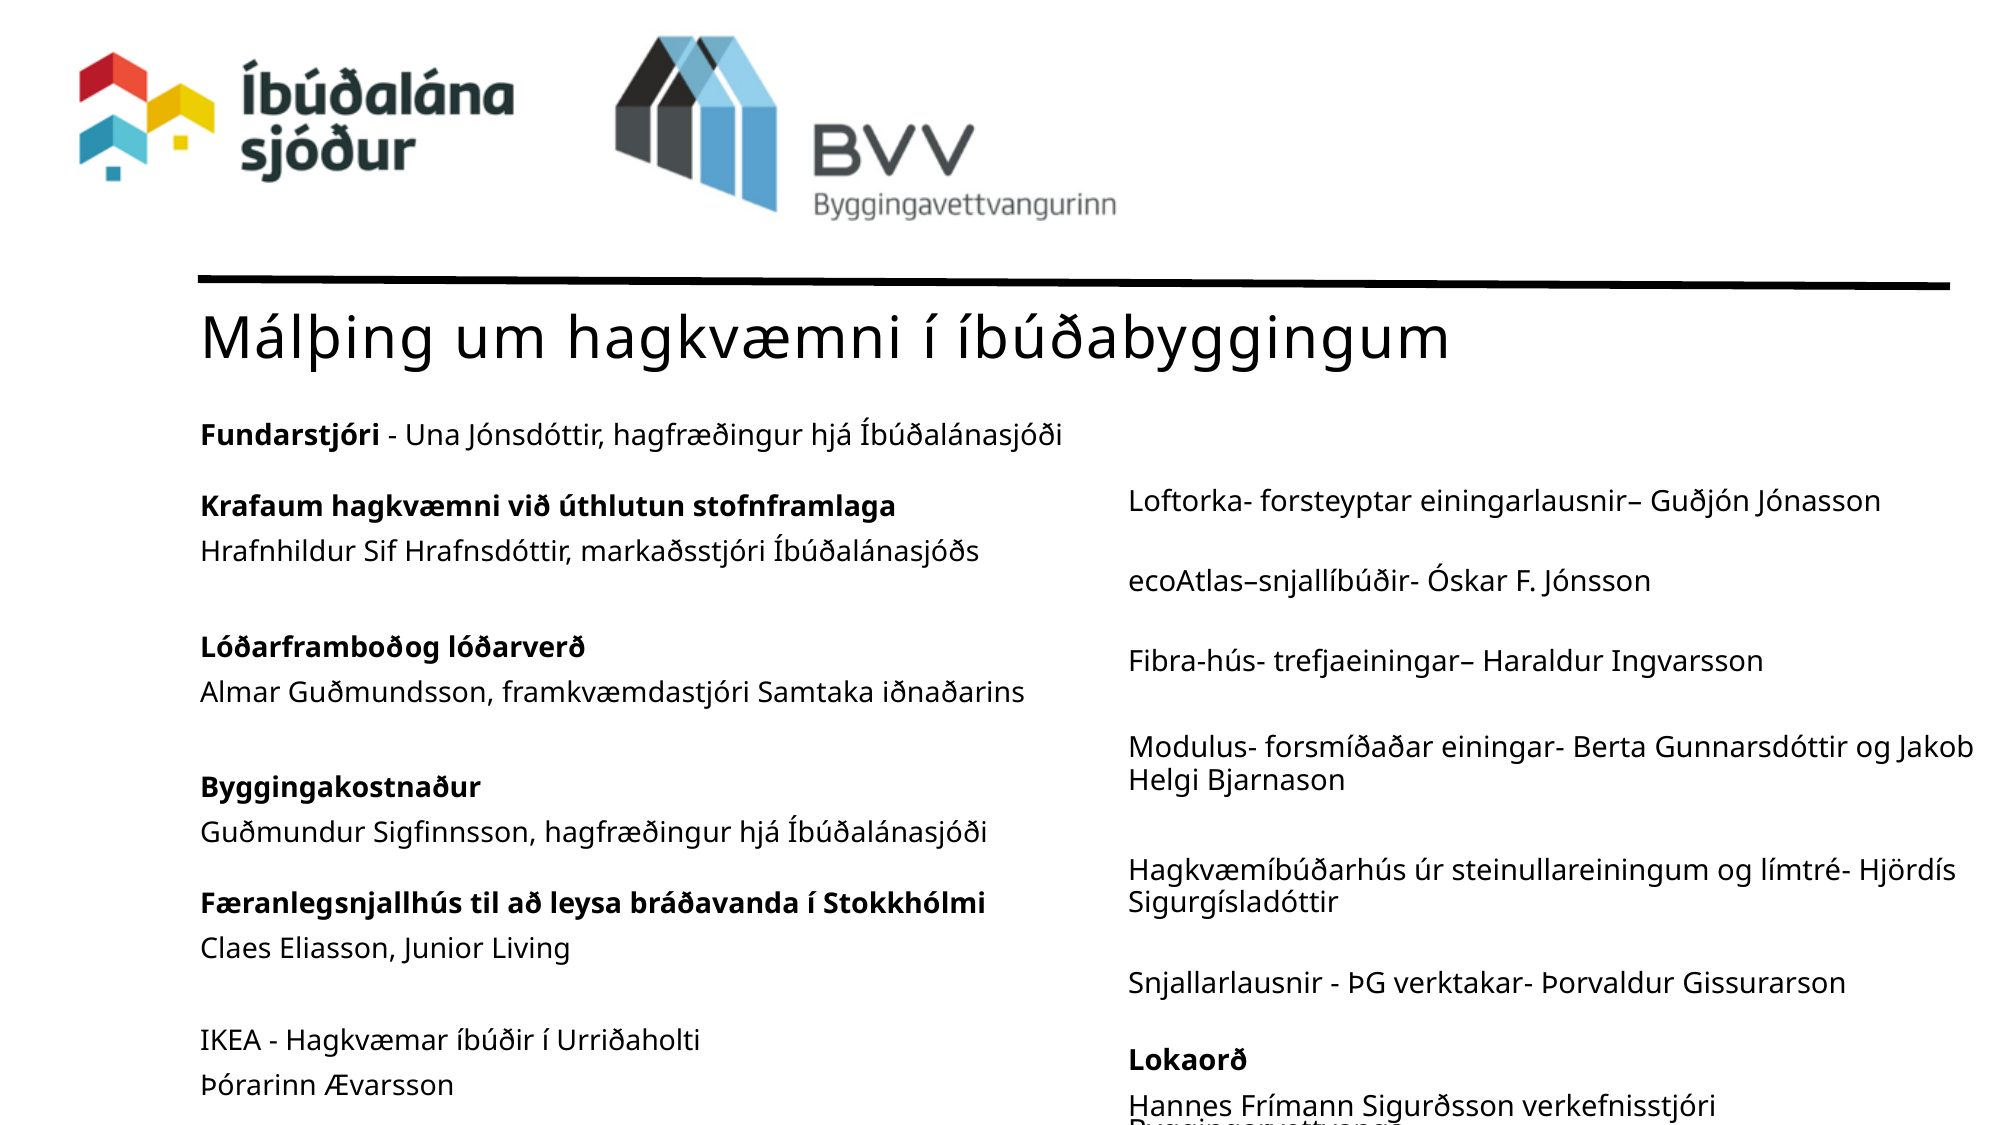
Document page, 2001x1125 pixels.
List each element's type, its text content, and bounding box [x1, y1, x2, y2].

picture [36, 0, 1159, 272]
text_box Fundarstjóri - Una Jónsdóttir, hagfræðingur hjá Íbúðalánasjóði [184, 409, 1145, 460]
text_box Loftorka - forsteyptar einingarlausnir – Guðjón Jónasson ecoAtlas – snjallíbúðir - Óskar F. Jónsson Fibra-hús - trefjaeiningar – Haraldur Ingvarsson Modulus - forsmíðaðar einingar - Berta Gunnarsdóttir og Jakob Helgi Bjarnason Hagkvæm íbúðarhús úr steinullareiningum og límtré - Hjördís Sigurgísladóttir Snjallar lausnir - ÞG verktakar - Þorvaldur Gissurarson Lokaorð Hannes Frímann Sigurðsson verkefnisstjóri Byggingarvettvangs [1113, 481, 2000, 1125]
text_box Krafa um hagkvæmni við úthlutun stofnframlaga Hrafnhildur Sif Hrafnsdóttir, markaðsstjóri Íbúðalánasjóðs Lóðarframboð og lóðarverð Almar Guðmundsson, framkvæmdastjóri Samtaka iðnaðarins Byggingakostnaður Guðmundur Sigfinnsson, hagfræðingur hjá Íbúðalánasjóði Færanleg snjallhús til að leysa bráðavanda í Stokkhólmi Claes Eliasson, Junior Living IKEA - Hagkvæmar íbúðir í Urriðaholti Þórarinn Ævarsson [184, 487, 1060, 1125]
text_box Málþing um hagkvæmni í íbúðabyggingum [184, 283, 1838, 379]
